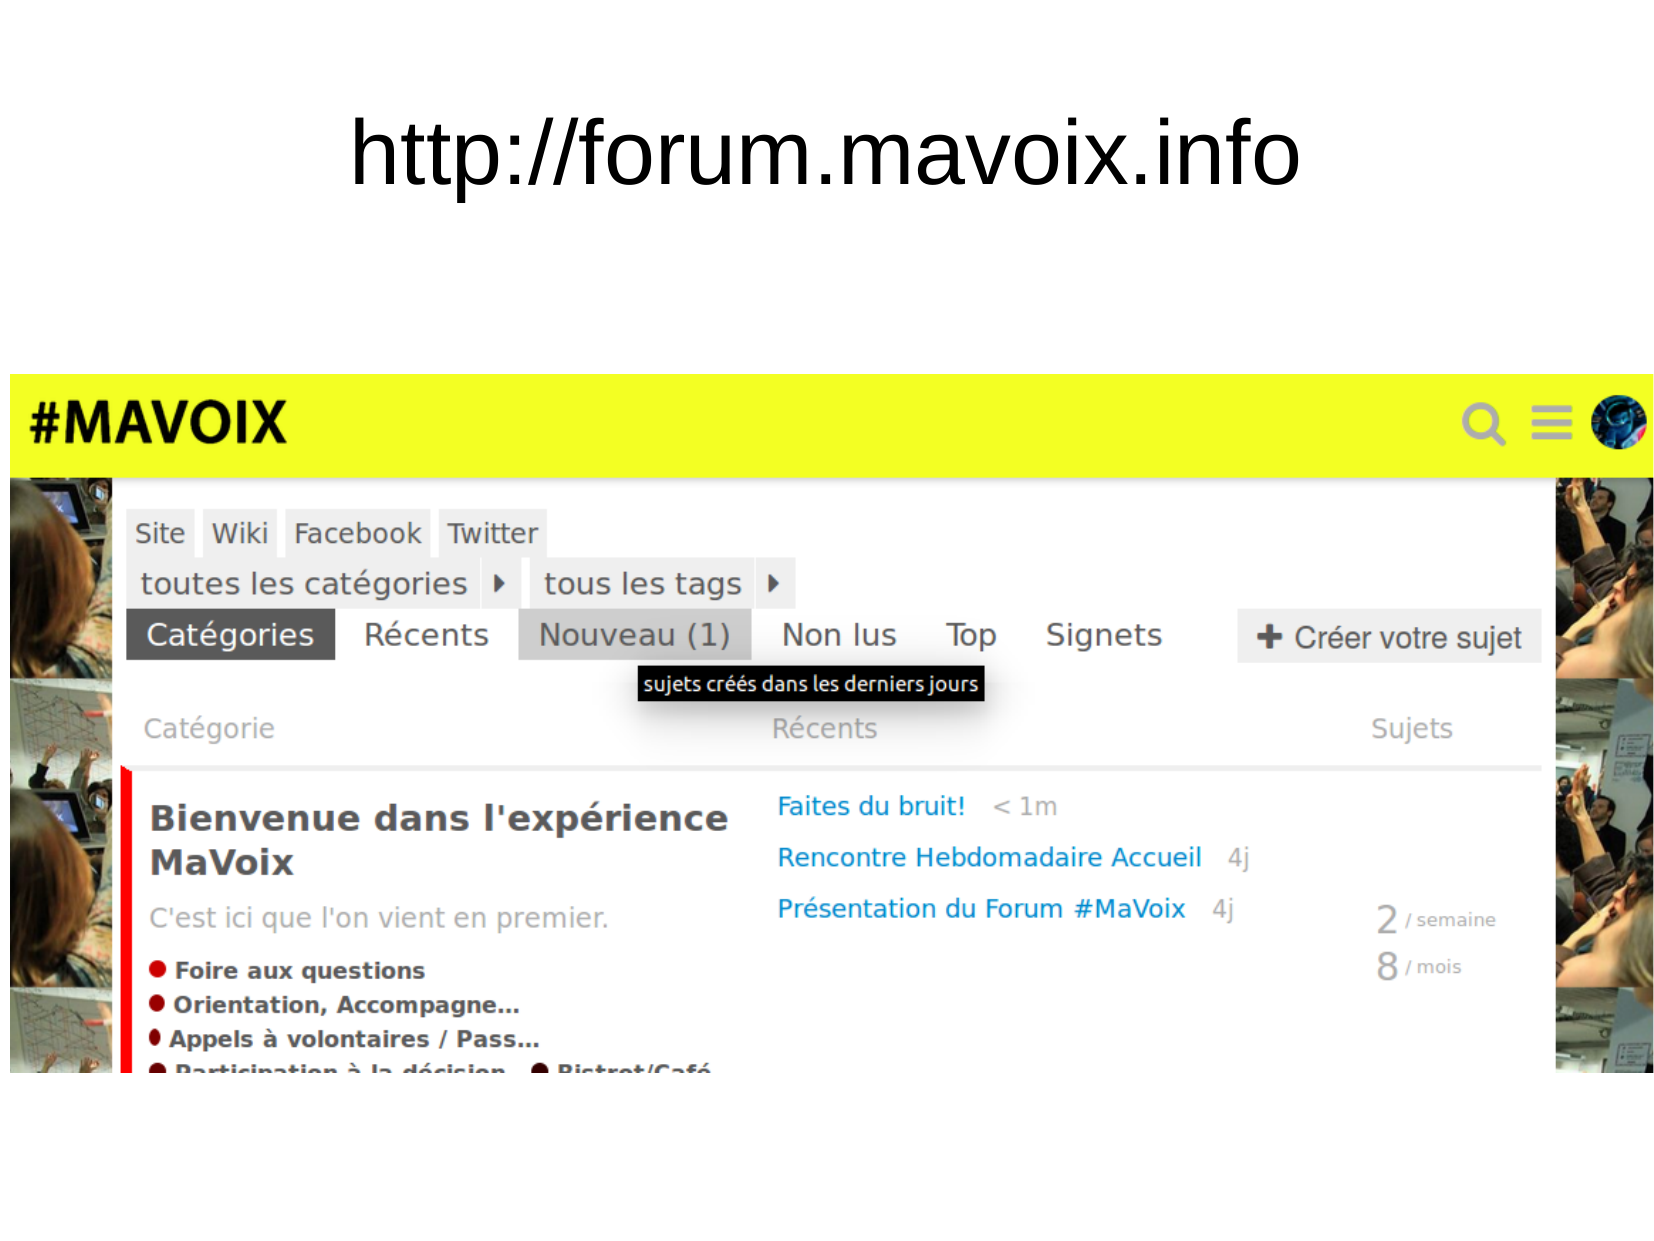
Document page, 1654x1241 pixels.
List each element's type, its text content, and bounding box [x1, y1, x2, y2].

title http://forum.mavoix.info [82, 49, 1571, 257]
picture [10, 374, 1654, 1073]
